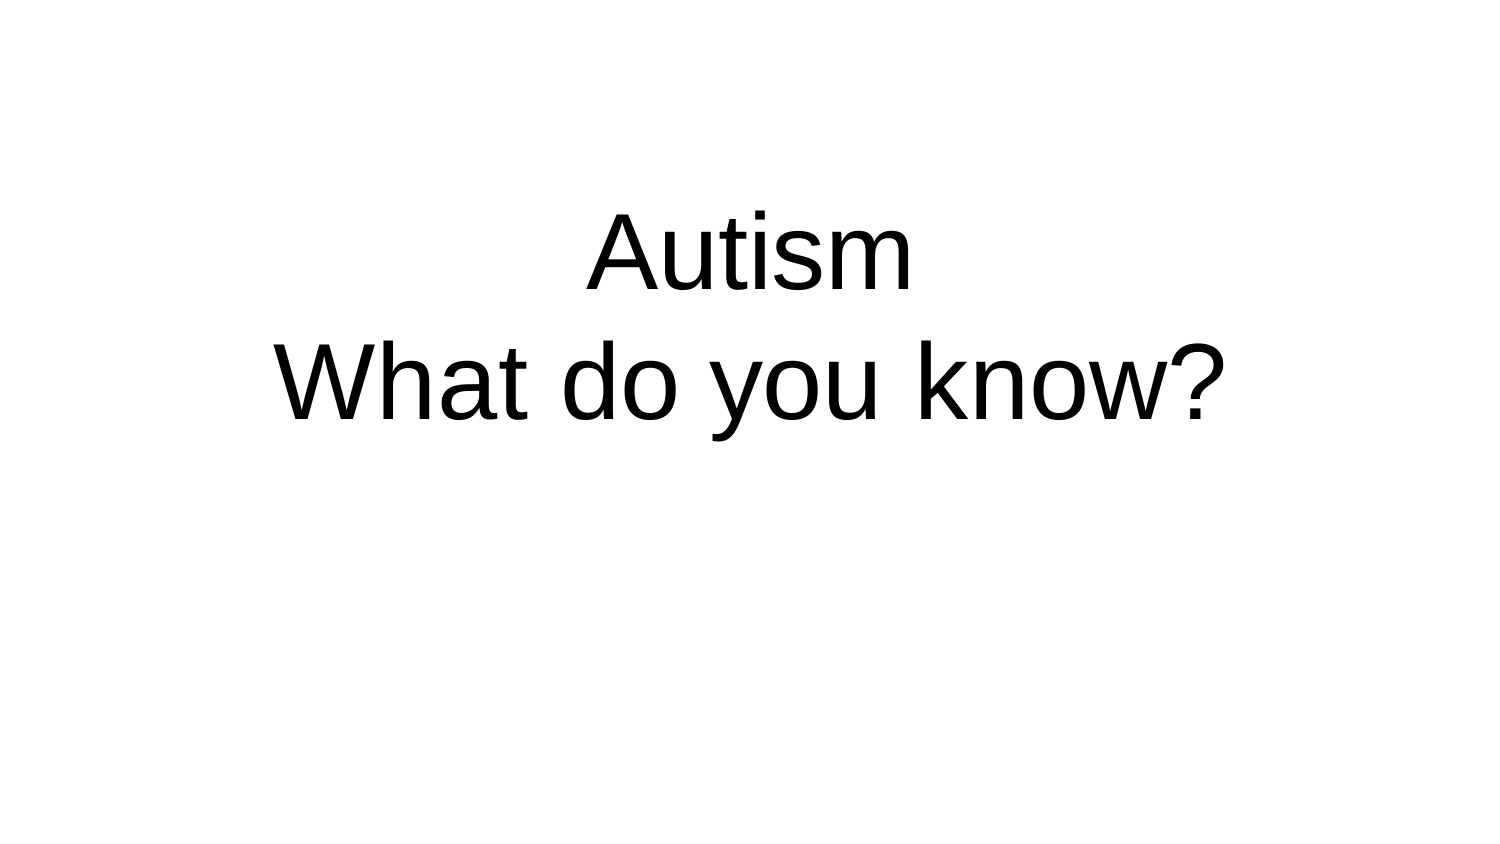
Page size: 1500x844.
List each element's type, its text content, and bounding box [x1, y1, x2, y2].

title Autism What do you know? [272, 178, 1230, 444]
